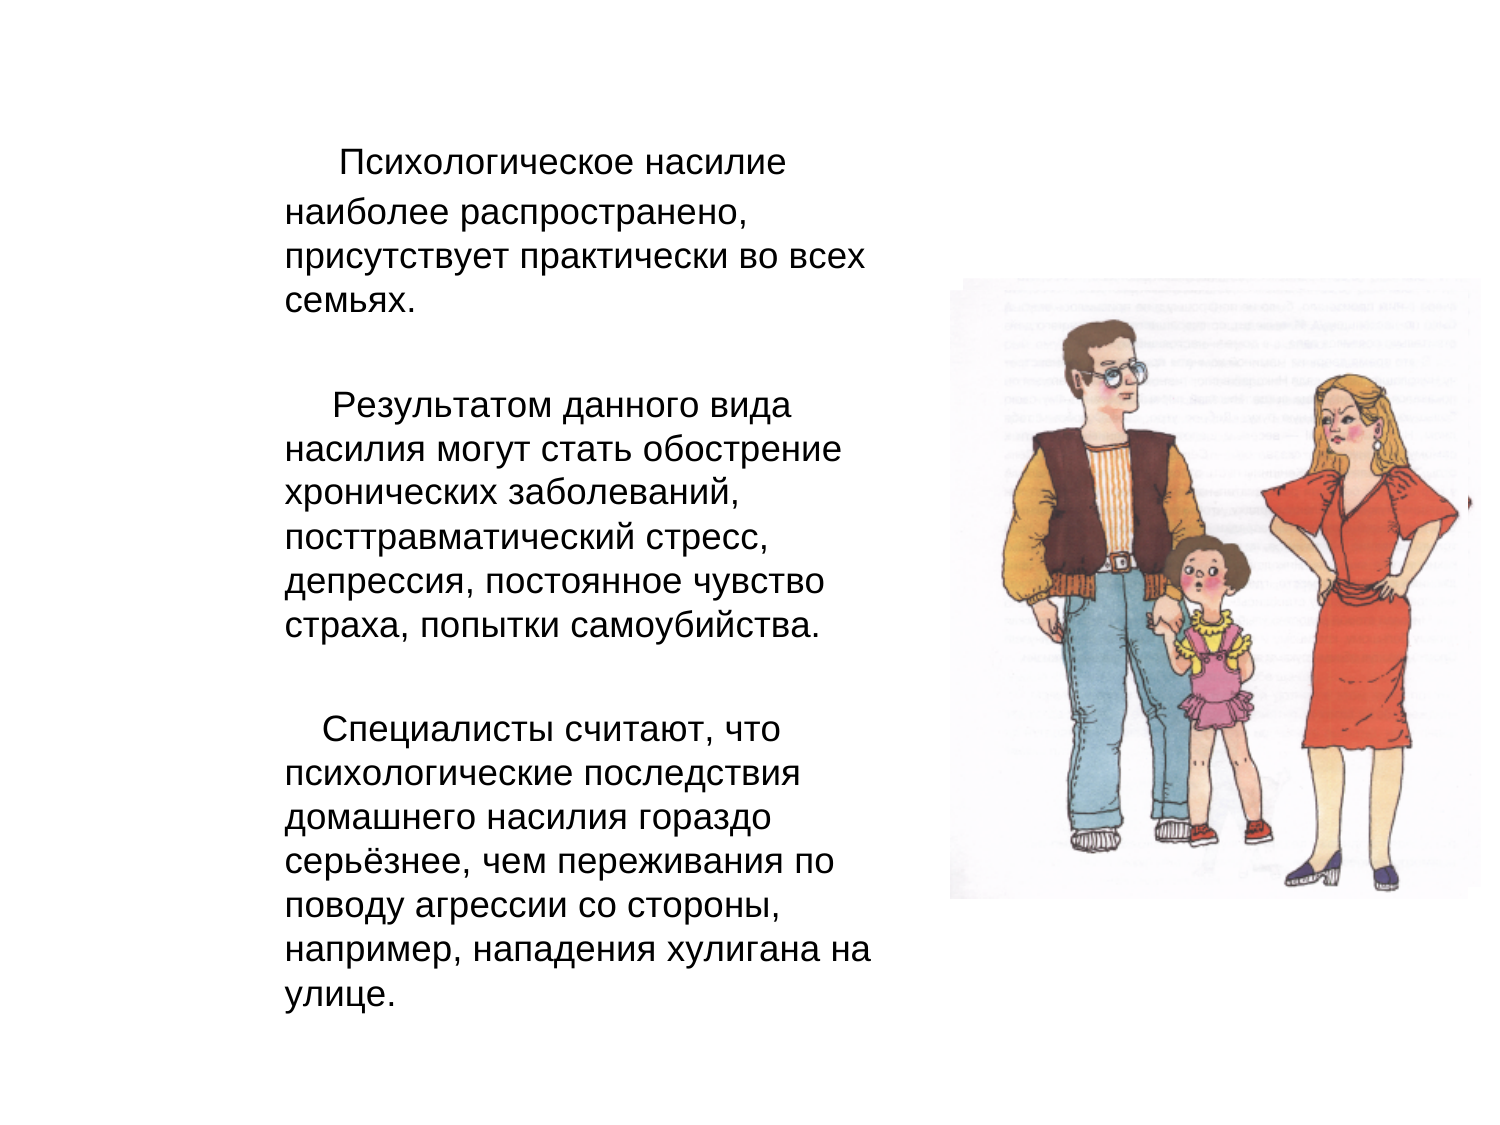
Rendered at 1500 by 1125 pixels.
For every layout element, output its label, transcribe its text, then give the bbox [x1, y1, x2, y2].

list Психологическое насилие наиболее распространено, присутствует практически во всех семьях. Результатом данного вида насилия могут стать обострение хронических заболеваний, посттравматический стресс, депрессия, постоянное чувство страха, попытки самоубийства. Специалисты считают, что психологические последствия домашнего насилия гораздо серьёзнее, чем переживания по поводу агрессии со стороны, например, нападения хулигана на улице. [159, 101, 892, 1024]
picture [950, 278, 1481, 899]
